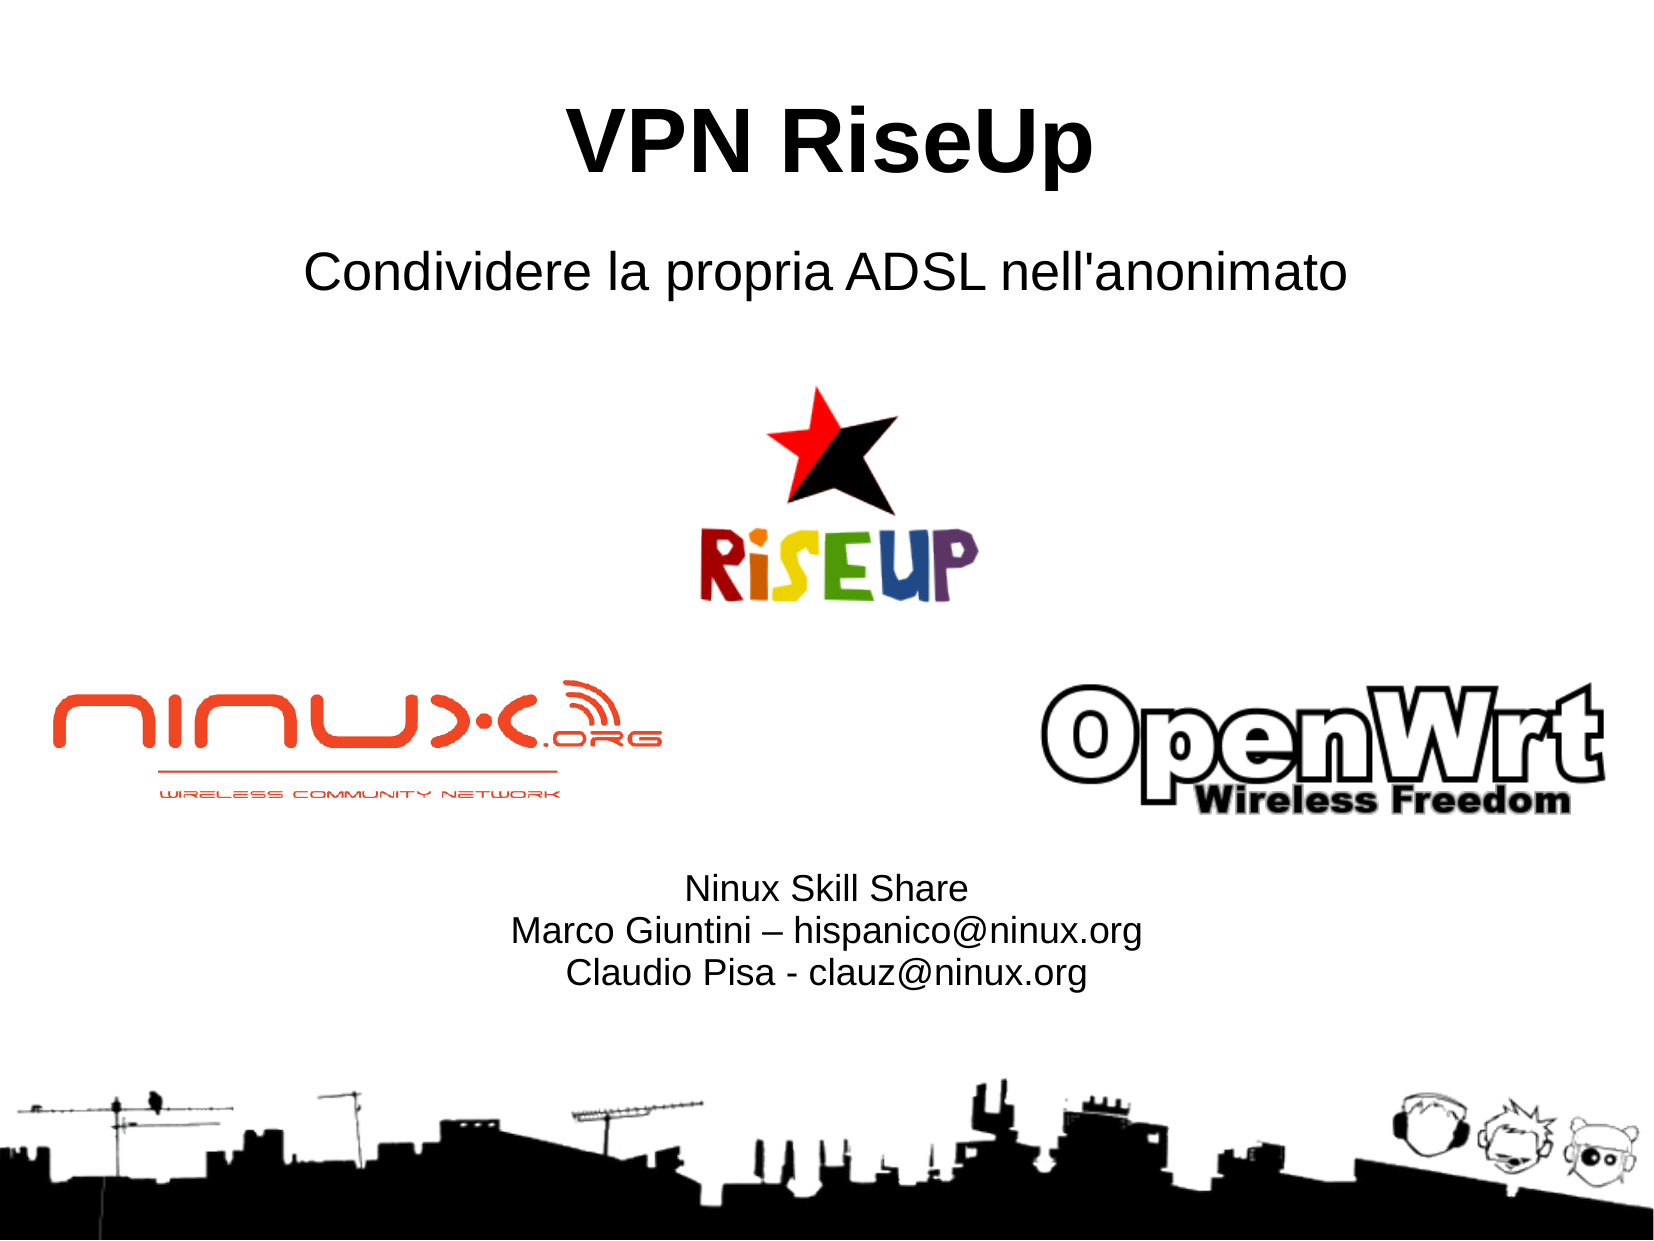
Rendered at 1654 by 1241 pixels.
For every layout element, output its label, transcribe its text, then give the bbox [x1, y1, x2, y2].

picture [1033, 674, 1613, 822]
picture [0, 1077, 1654, 1240]
subtitle Condividere la propria ADSL nell'anonimato Ninux Skill Share Marco Giuntini – hispanico@ninux.org Claudio Pisa - clauz@ninux.org [82, 138, 1571, 1097]
picture [37, 674, 676, 826]
picture [675, 374, 1009, 630]
title VPN RiseUp [86, 37, 1576, 245]
